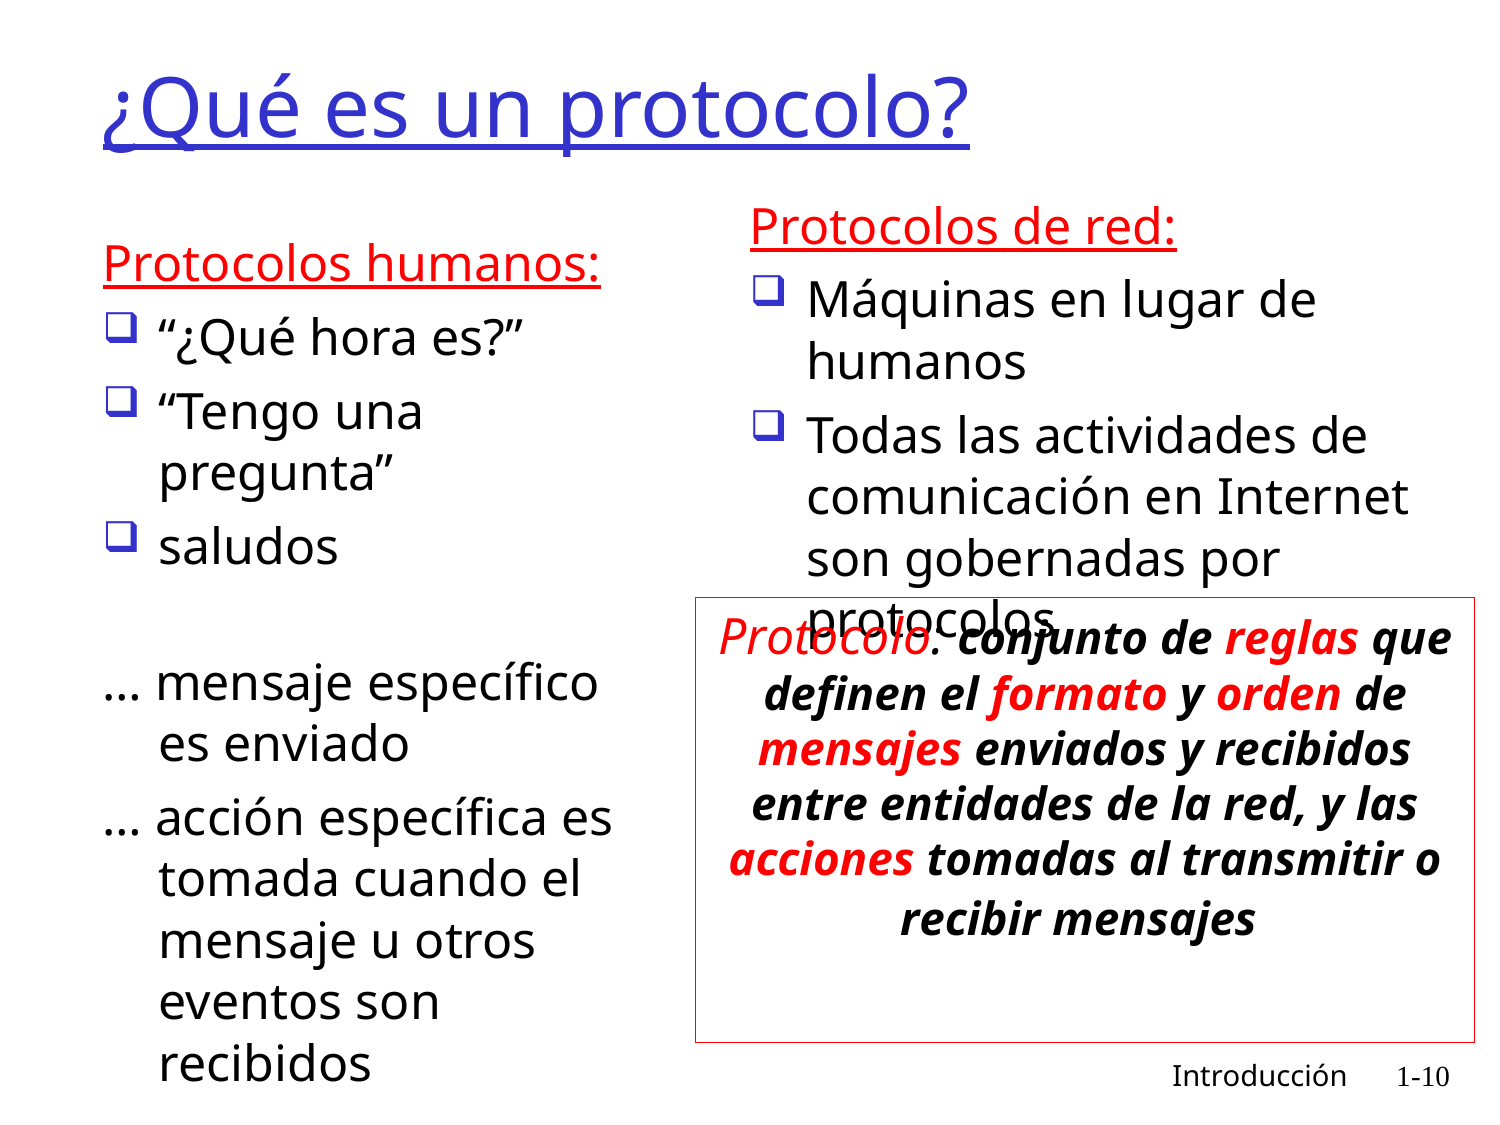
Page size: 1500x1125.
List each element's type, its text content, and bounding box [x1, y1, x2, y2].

list Protocolos humanos: “¿Qué hora es?” “Tengo una pregunta” saludos … mensaje específico es enviado … acción específica es tomada cuando el mensaje u otros eventos son recibidos [87, 224, 676, 991]
text_box 1-<number> [1362, 1050, 1466, 1125]
list Protocolos de red: Máquinas en lugar de humanos Todas las actividades de comunicación en Internet son gobernadas por protocolos [734, 187, 1463, 597]
text_box Introducción [887, 1050, 1362, 1125]
text_box Protocolo: conjunto de reglas que definen el formato y orden de mensajes enviados y recibidos entre entidades de la red, y las acciones tomadas al transmitir o recibir mensajes [695, 597, 1475, 1043]
title ¿Qué es un protocolo? [87, 23, 1463, 188]
